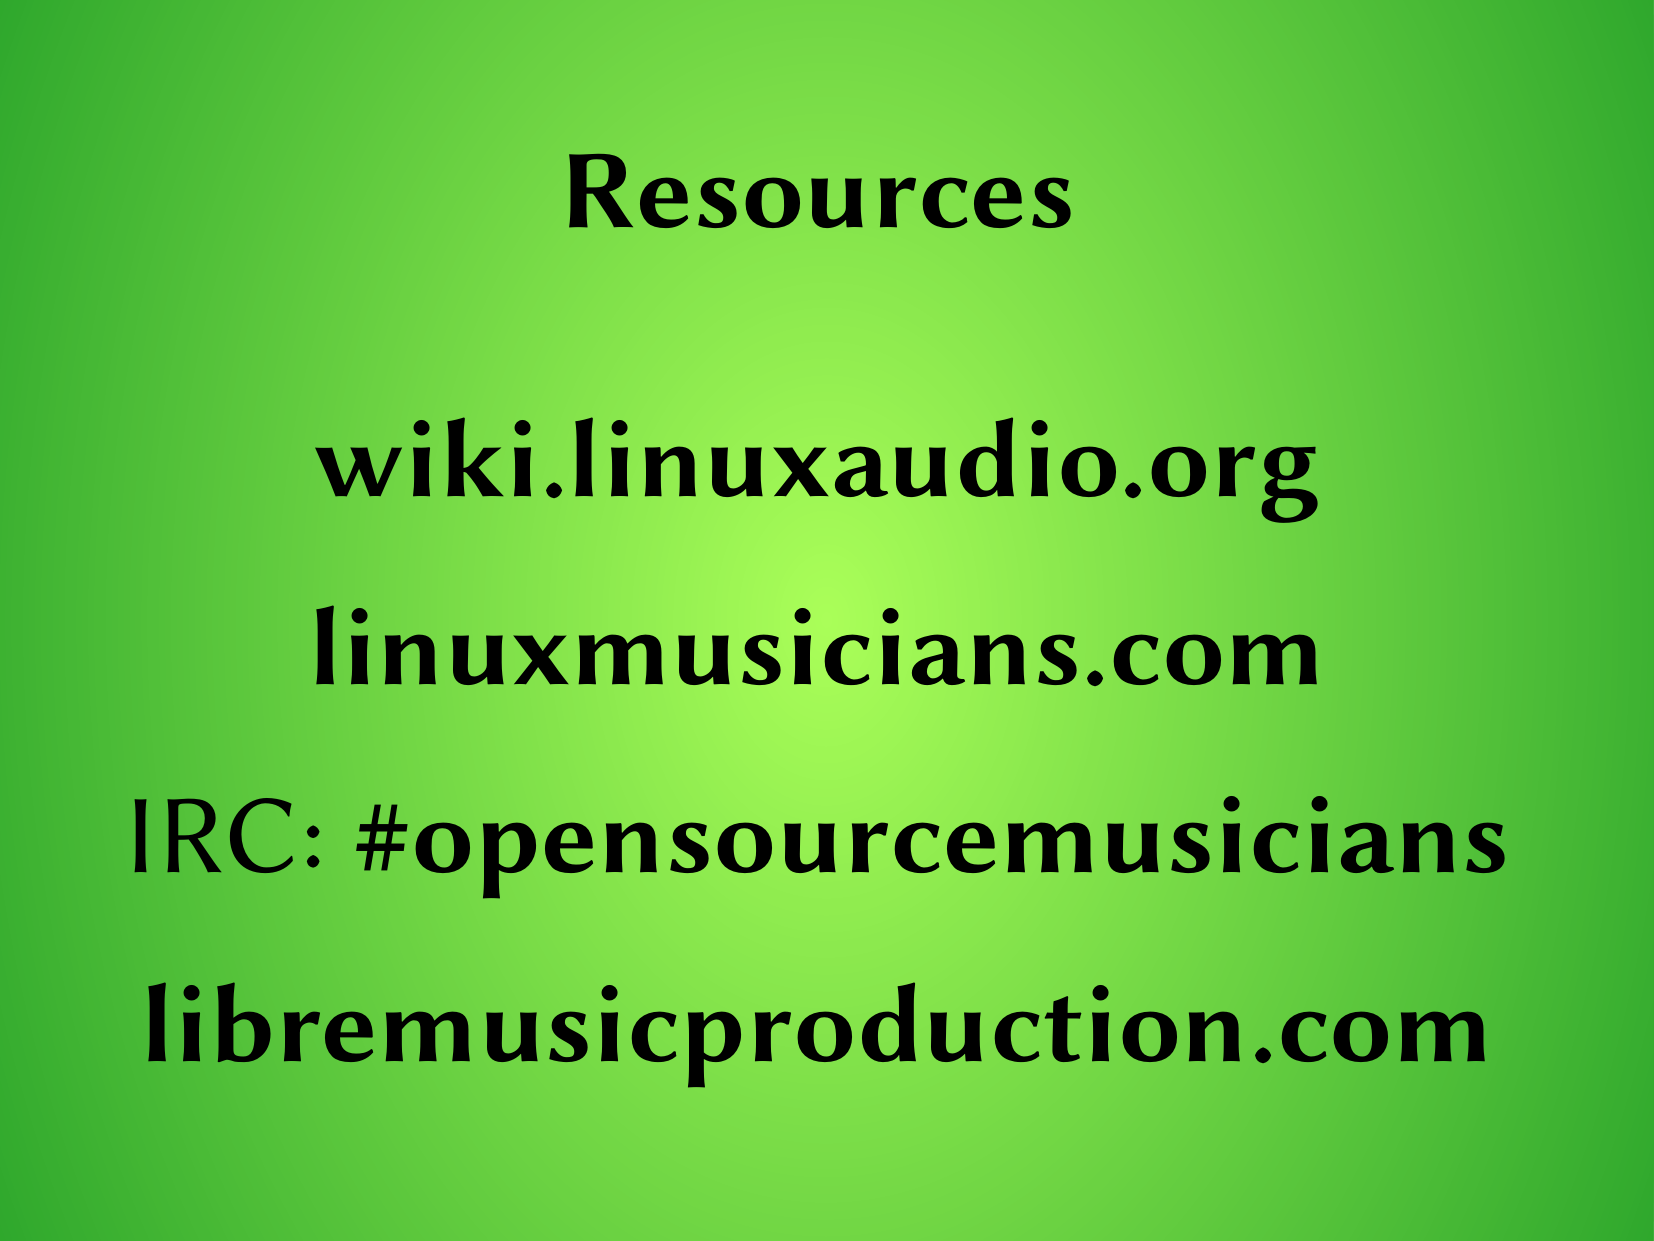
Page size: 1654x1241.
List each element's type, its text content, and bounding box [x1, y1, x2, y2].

text_box Resources wiki.linuxaudio.org linuxmusicians.com IRC: #opensourcemusicians libremusicproduction.com [75, 120, 1561, 1216]
